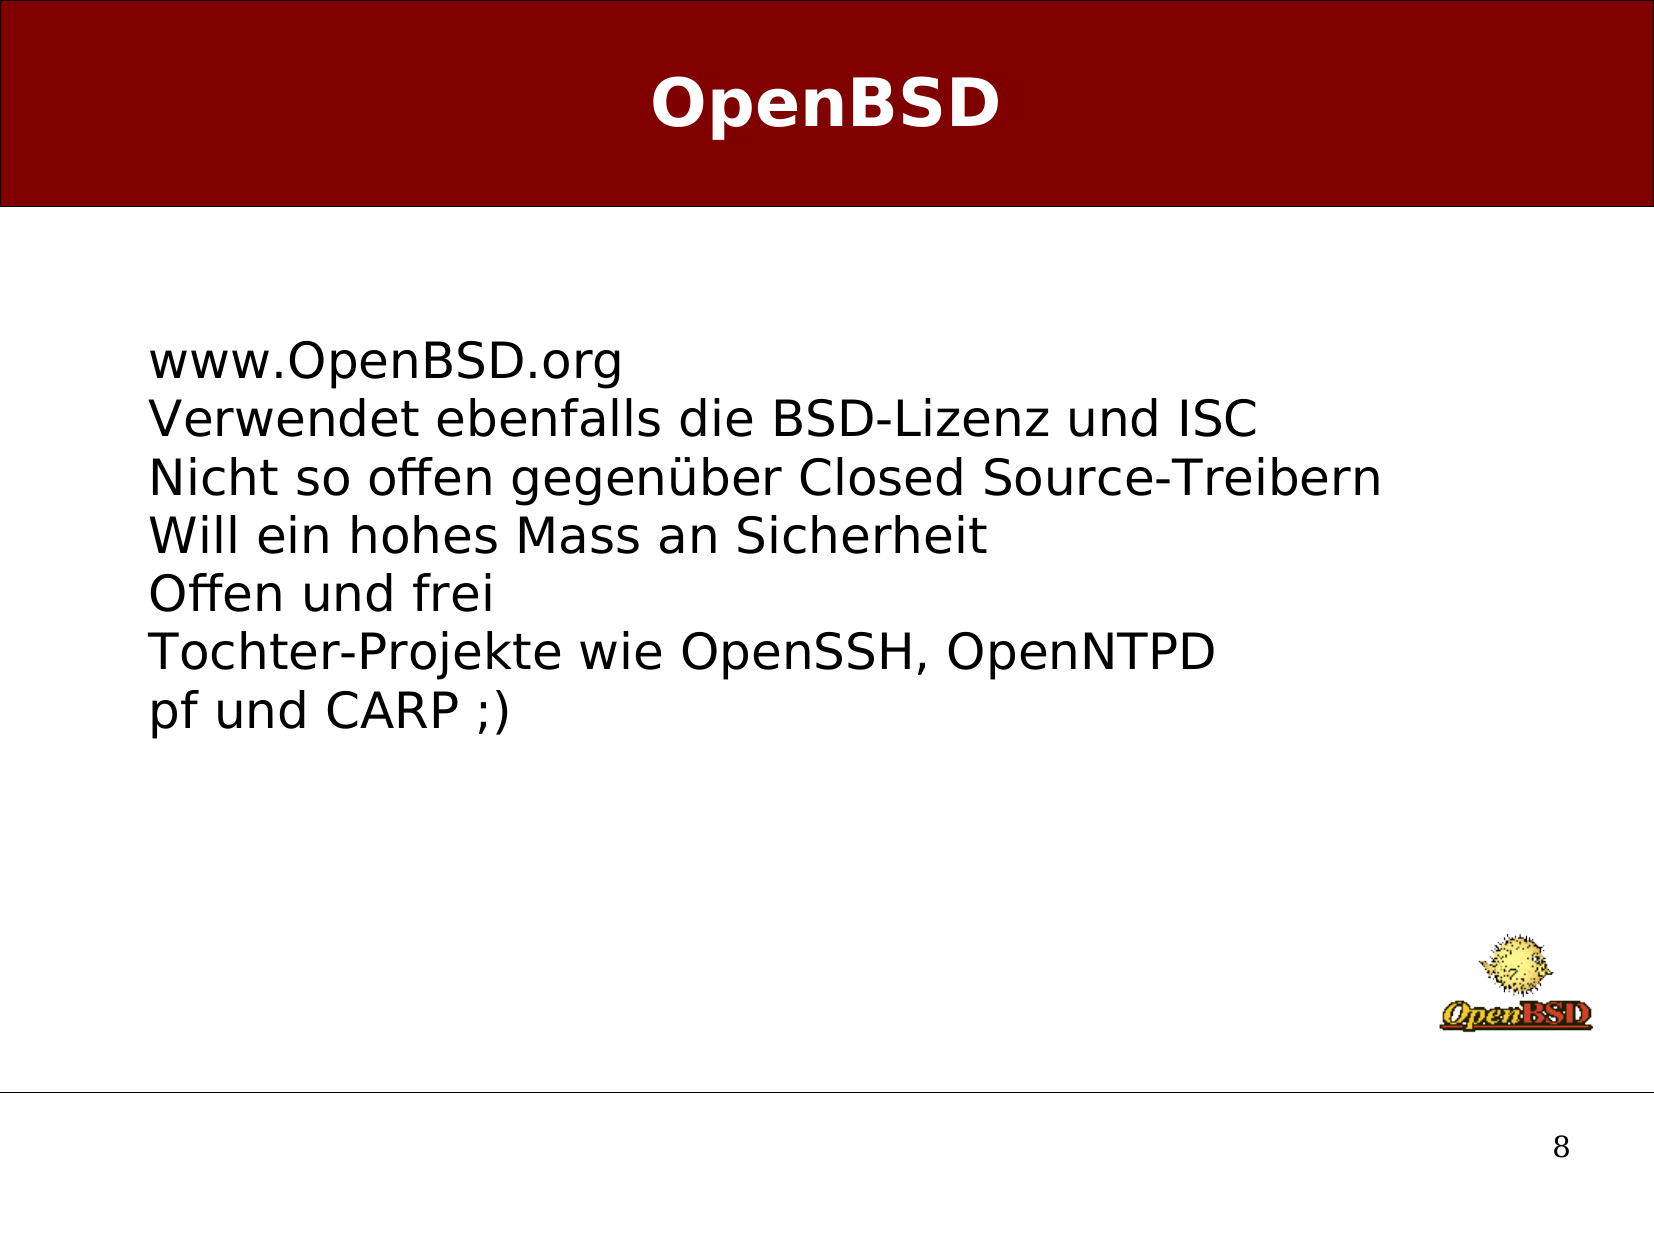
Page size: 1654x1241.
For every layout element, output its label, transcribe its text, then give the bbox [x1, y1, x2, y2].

picture [1438, 931, 1595, 1034]
text_box www.OpenBSD.org Verwendet ebenfalls die BSD-Lizenz und ISC Nicht so offen gegenüber Closed Source-Treibern Will ein hohes Mass an Sicherheit Offen und frei Tochter-Projekte wie OpenSSH, OpenNTPD pf und CARP ;) [118, 324, 1536, 748]
text_box OpenBSD [0, 0, 1654, 207]
text_box [59, 944, 1595, 1086]
